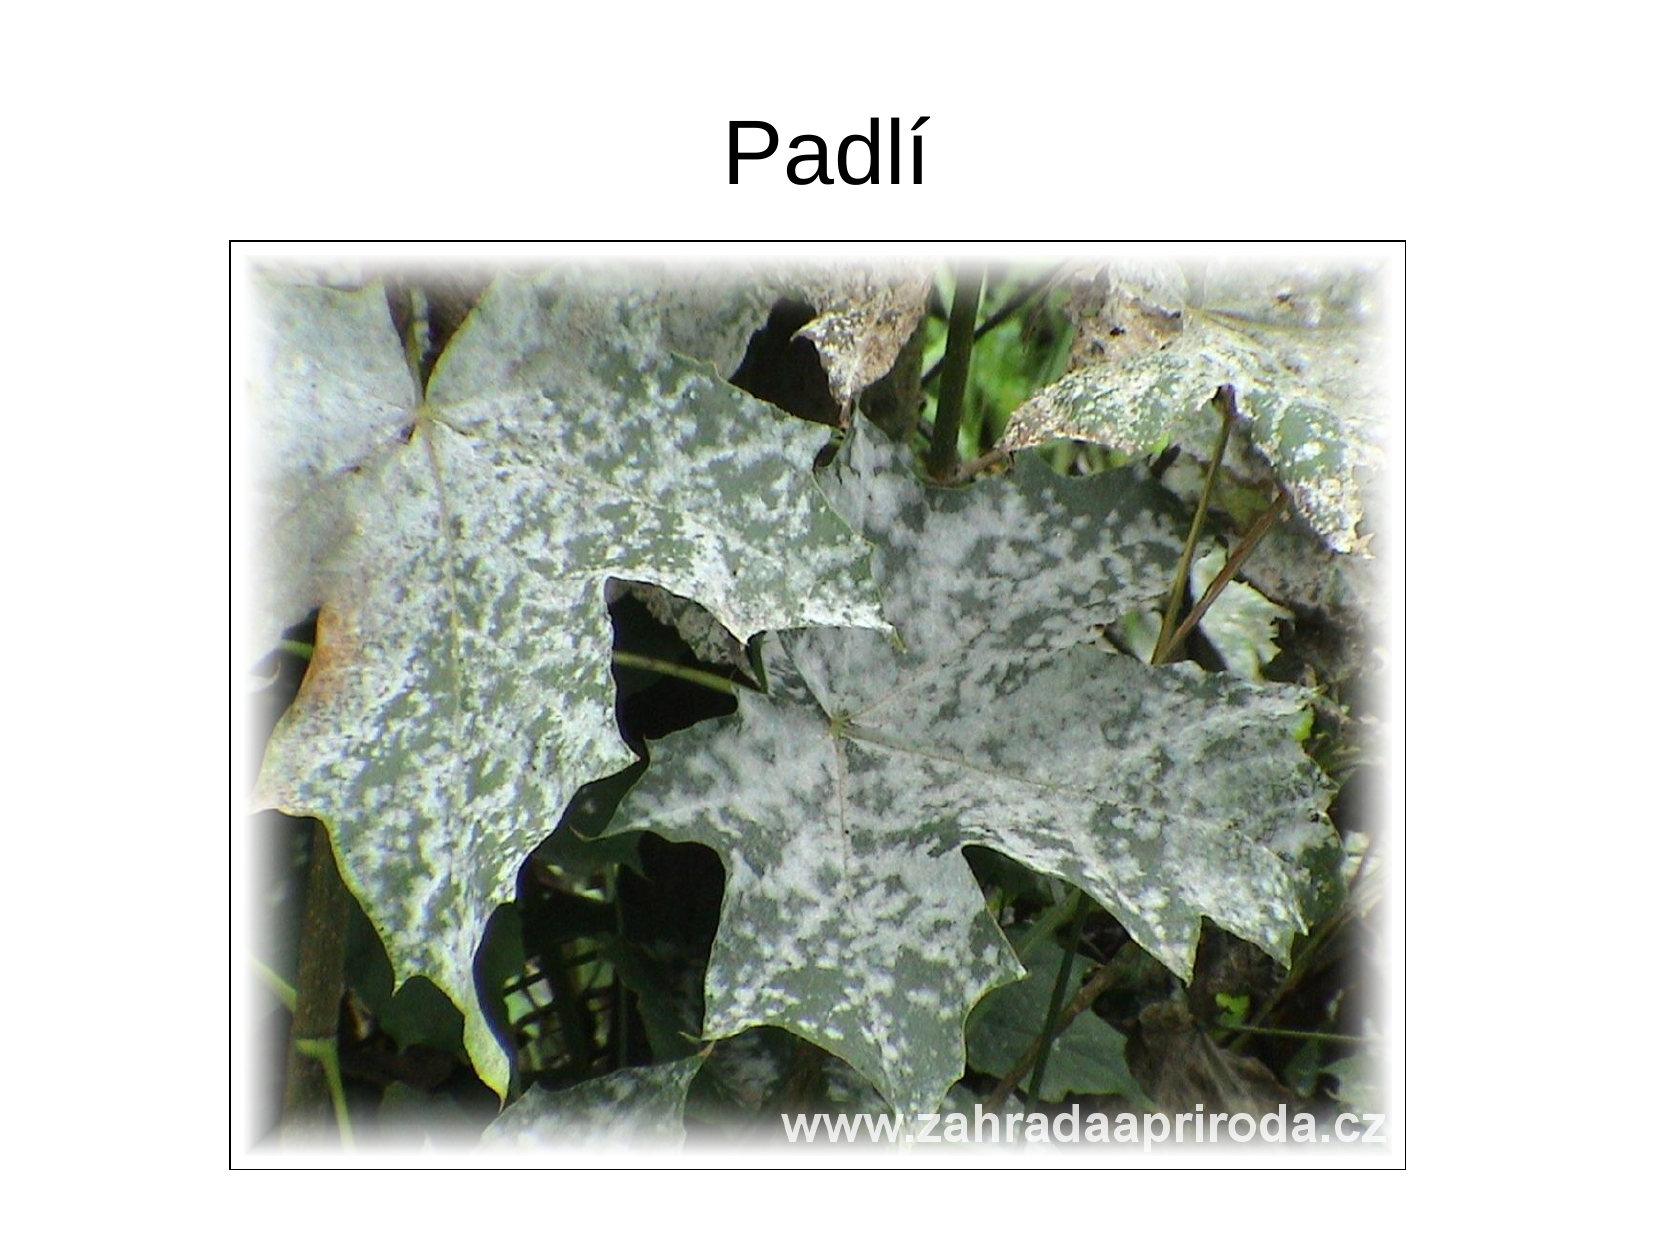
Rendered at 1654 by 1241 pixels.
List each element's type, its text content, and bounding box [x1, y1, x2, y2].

title Padlí [82, 49, 1571, 257]
picture [229, 240, 1406, 1170]
